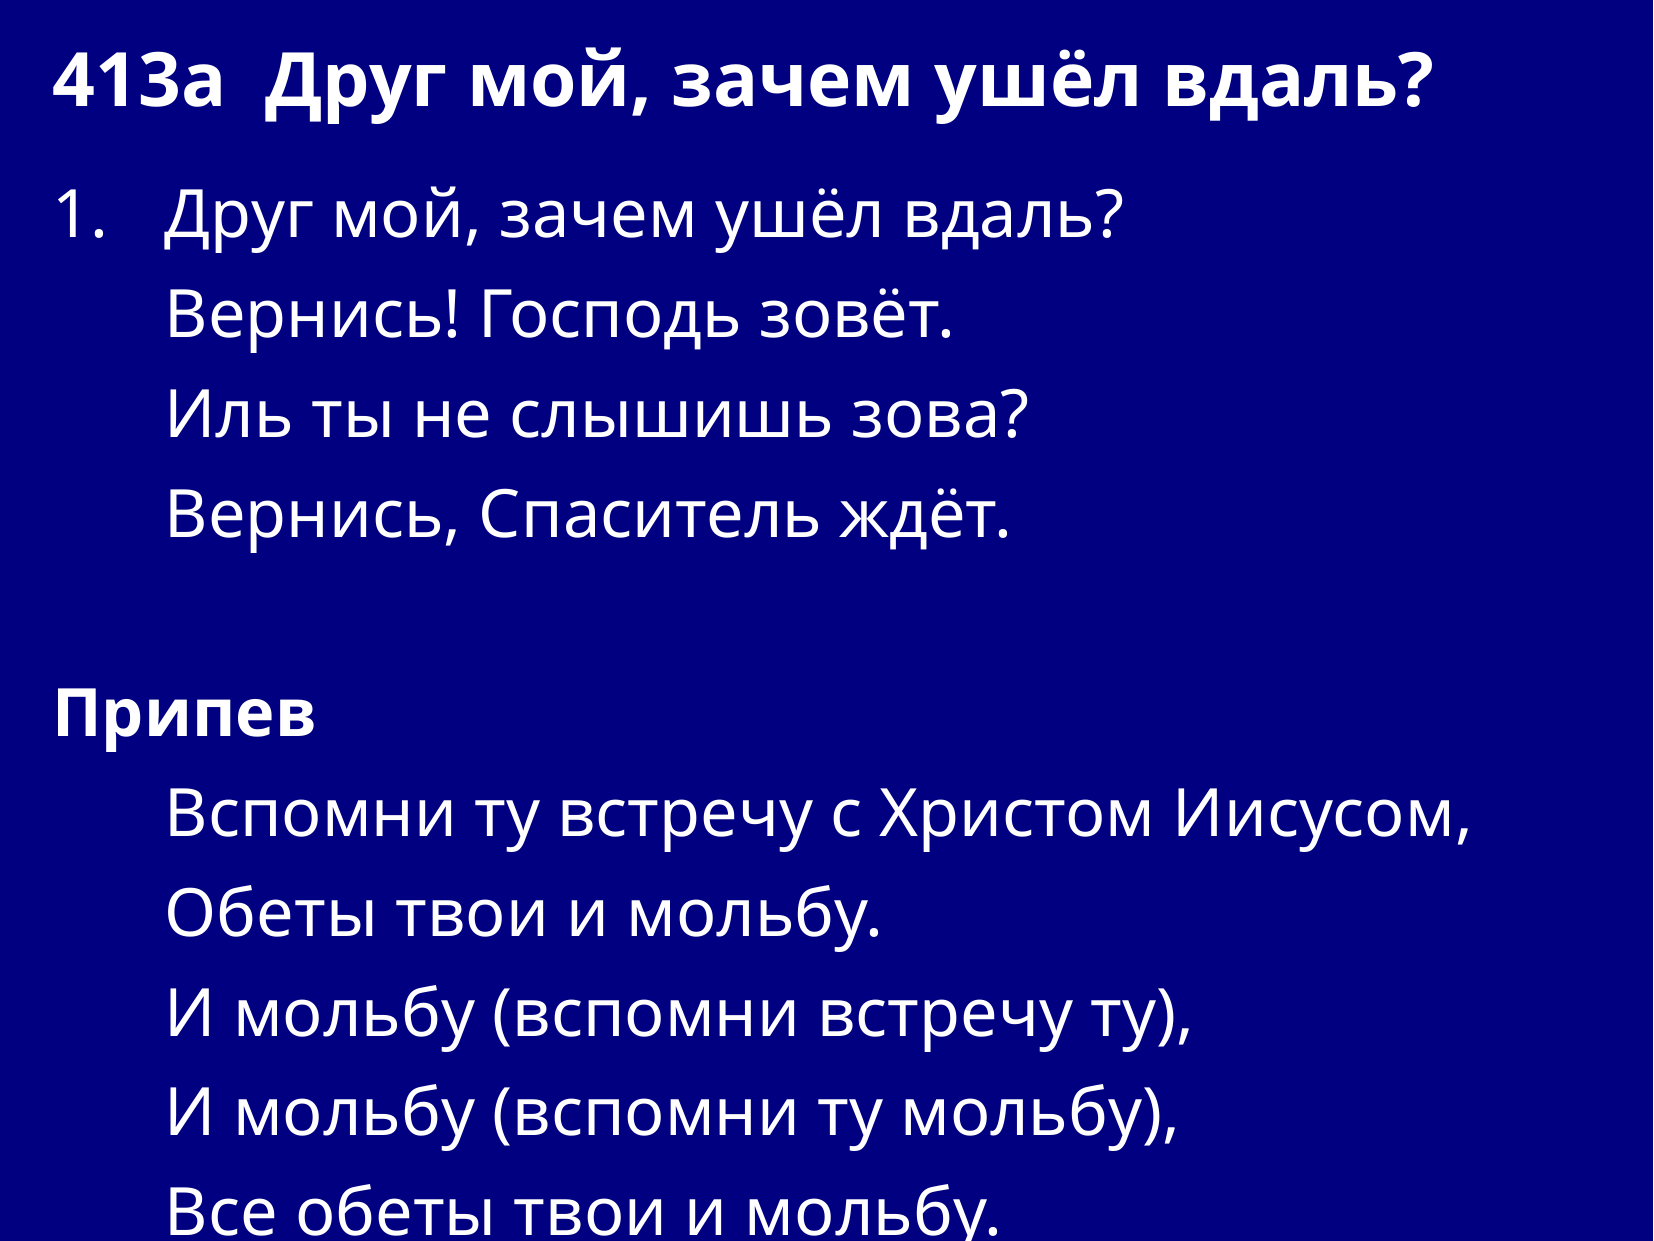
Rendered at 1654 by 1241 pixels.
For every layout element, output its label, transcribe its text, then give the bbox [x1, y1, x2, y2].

text_box 413а Друг мой, зачем ушёл вдаль? [37, 18, 1651, 132]
text_box 1. Друг мой, зачем ушёл вдаль? Вернись! Господь зовёт. Иль ты не слышишь зова? Вернись, Спаситель ждёт. Припев Вспомни ту встречу с Христом Иисусом, Обеты твои и мольбу. И мольбу (вспомни встречу ту), И мольбу (вспомни ту мольбу), Все обеты твои и мольбу. [37, 150, 1651, 1163]
